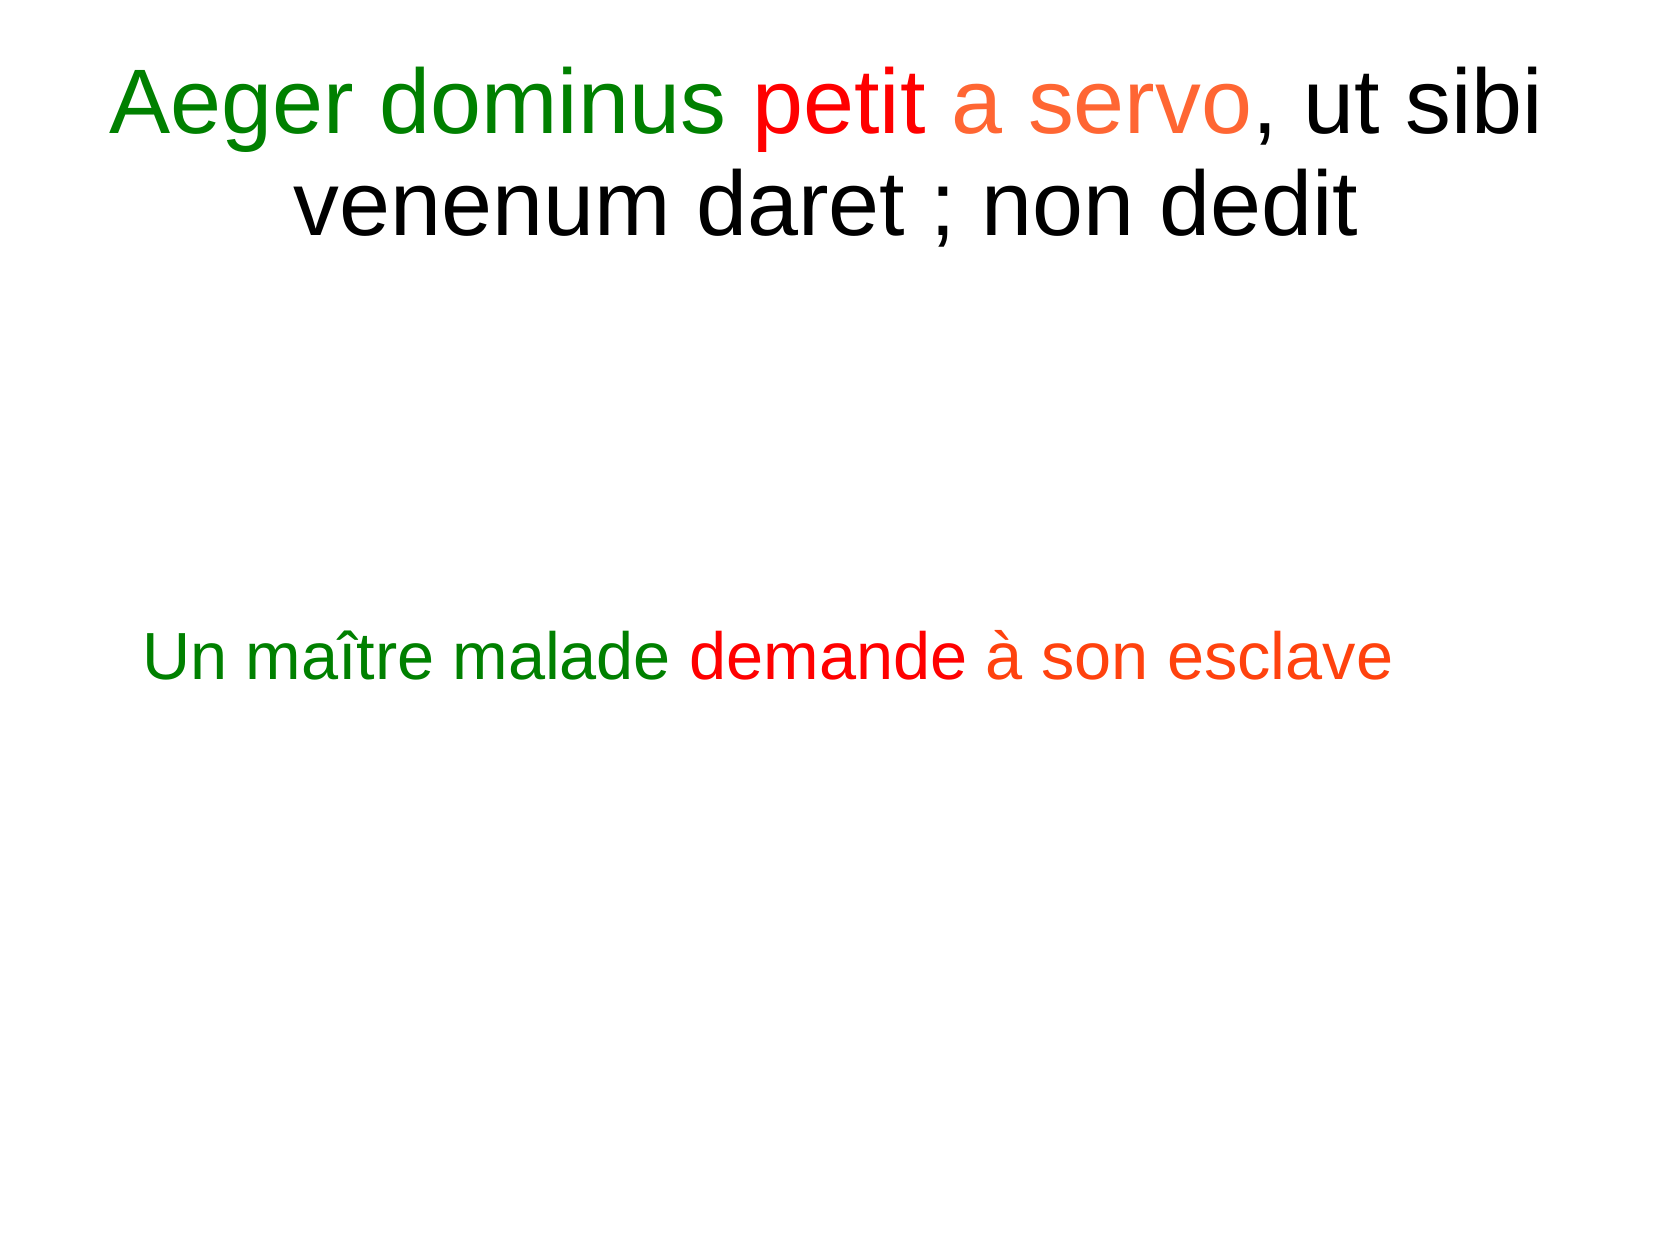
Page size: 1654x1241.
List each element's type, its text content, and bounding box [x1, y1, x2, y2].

subtitle Un maître malade demande à son esclave [23, 296, 1512, 1016]
title Aeger dominus petit a servo, ut sibi venenum daret ; non dedit [82, 49, 1571, 257]
